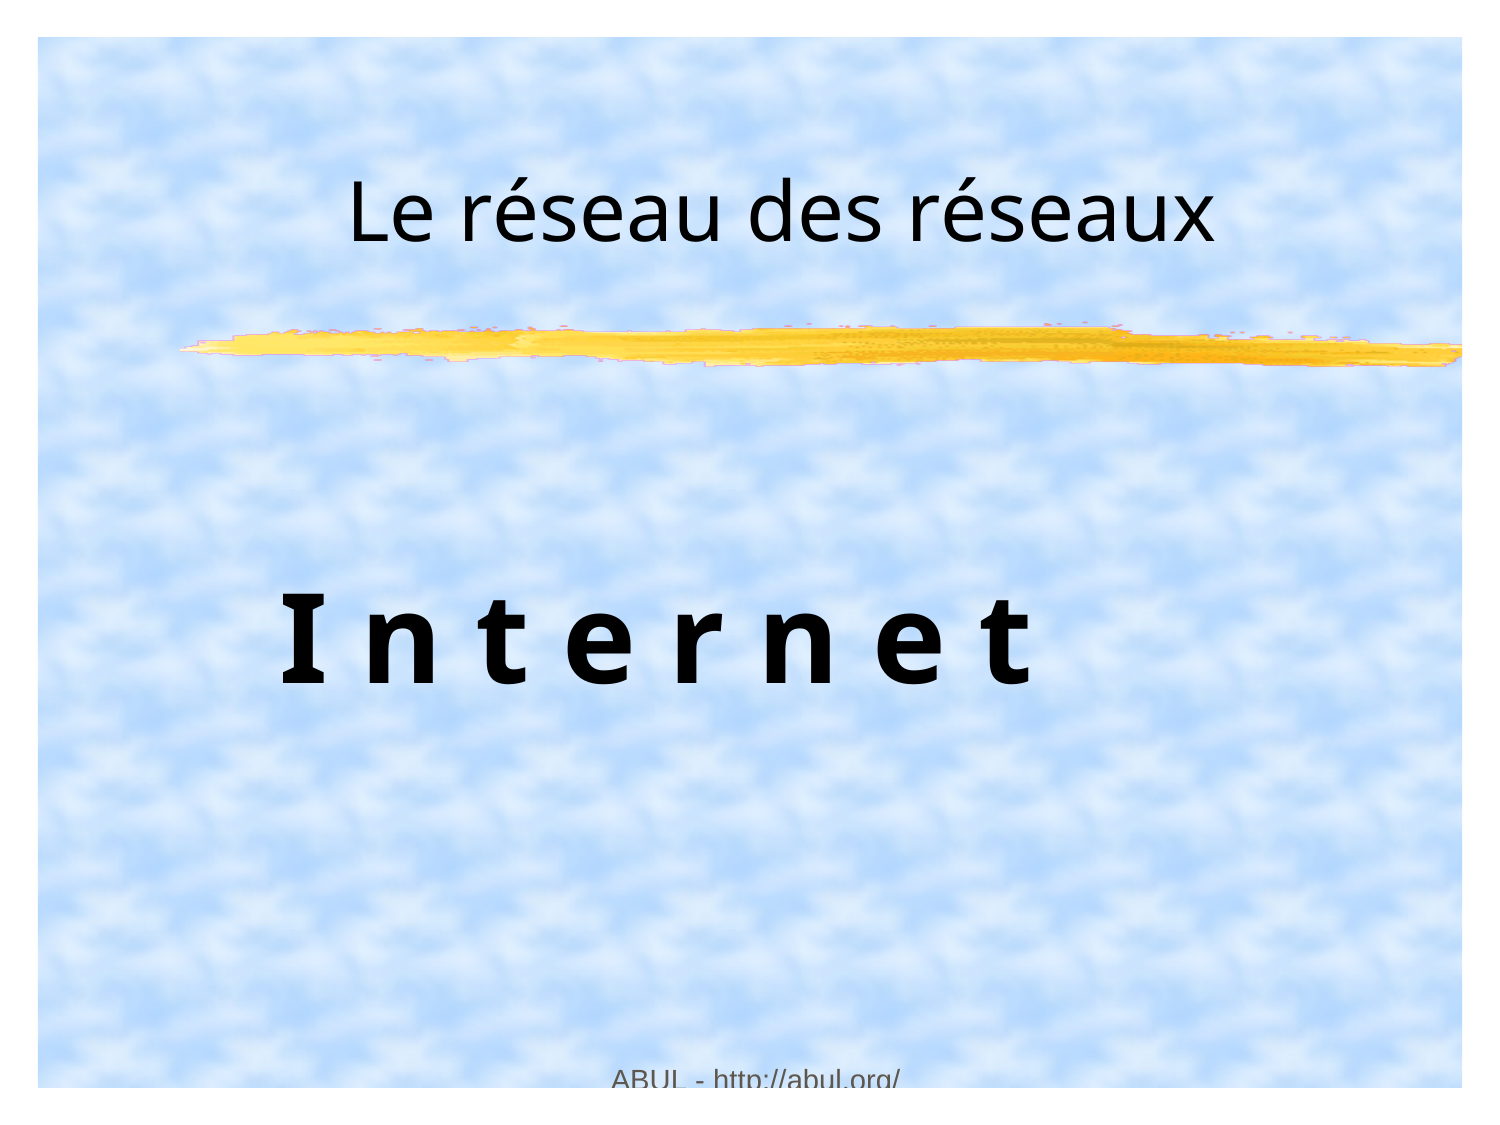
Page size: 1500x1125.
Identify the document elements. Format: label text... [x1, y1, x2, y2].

picture [635, 1081, 645, 1088]
subtitle Le réseau des réseaux [265, 111, 1263, 308]
picture [853, 1076, 861, 1088]
picture [879, 1076, 887, 1088]
title I n t e r n e t [264, 550, 1253, 719]
picture [614, 1084, 626, 1088]
picture [790, 1082, 797, 1088]
picture [616, 1073, 623, 1082]
picture [750, 1076, 757, 1088]
picture [807, 1076, 814, 1088]
picture [635, 1072, 644, 1078]
picture [734, 1076, 739, 1088]
picture [718, 1076, 725, 1088]
picture [37, 37, 1463, 1088]
